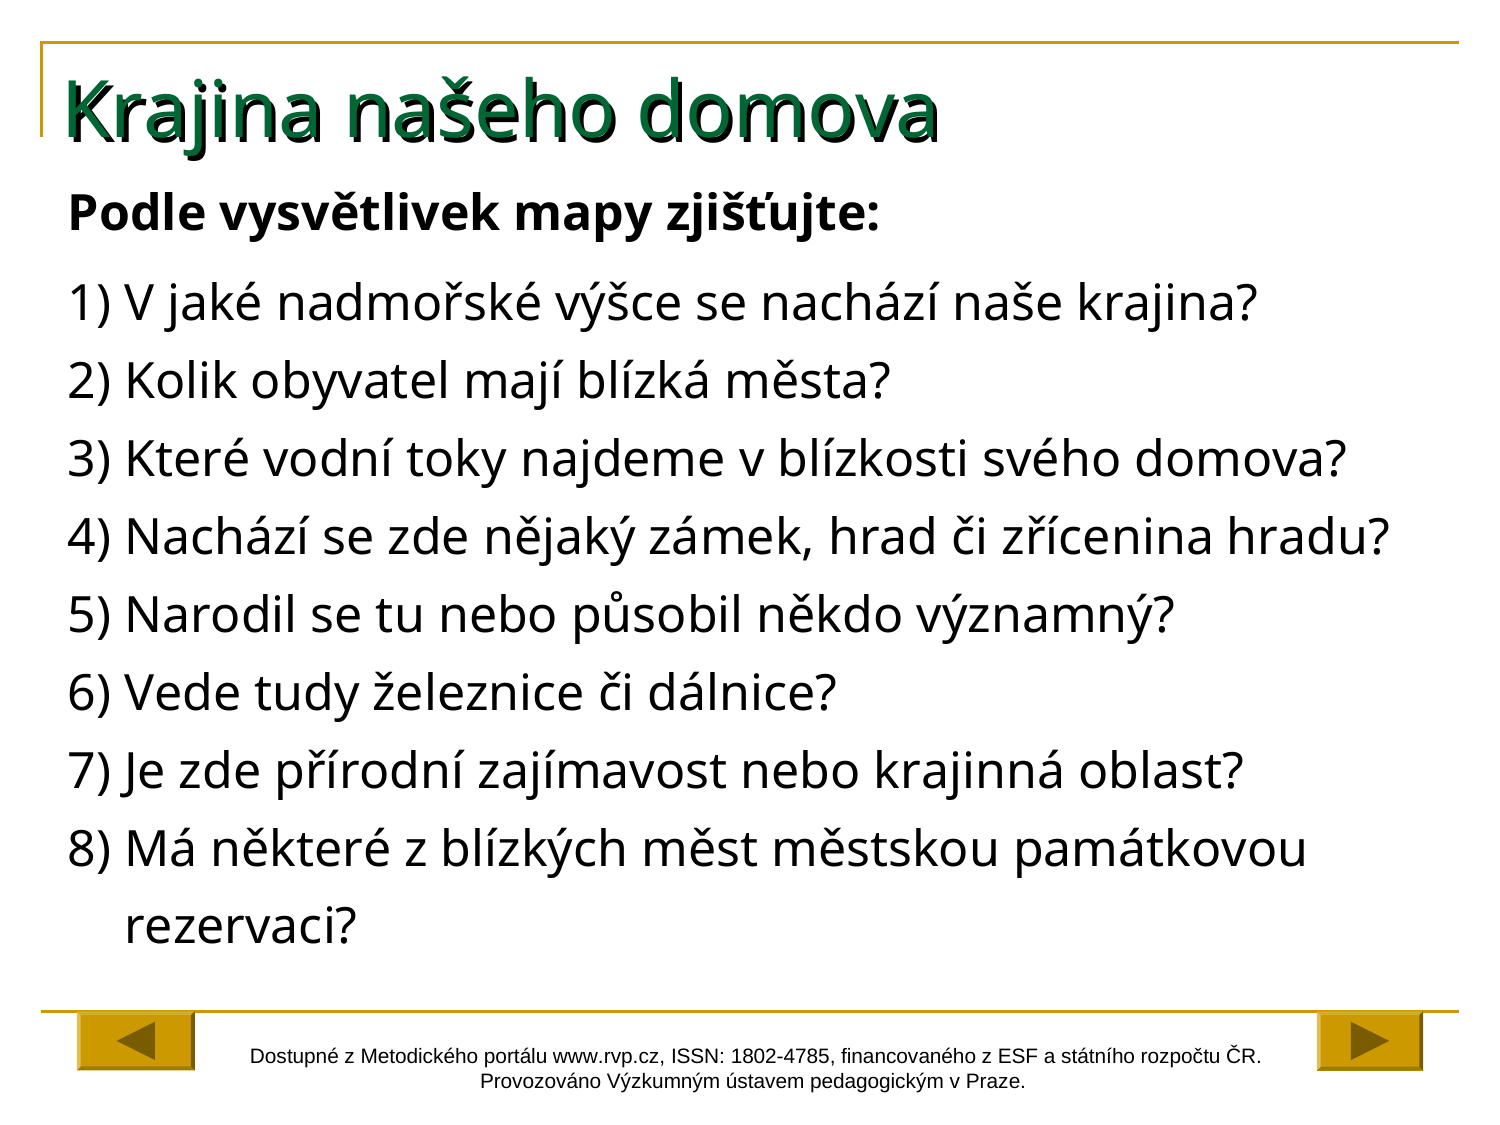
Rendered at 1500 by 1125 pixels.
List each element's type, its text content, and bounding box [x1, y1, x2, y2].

title Krajina našeho domova [46, 45, 1289, 185]
text_box [1318, 1011, 1424, 1071]
text_box [78, 1011, 195, 1071]
text_box Podle vysvětlivek mapy zjišťujte: V jaké nadmořské výšce se nachází naše krajina? Kolik obyvatel mají blízká města? Které vodní toky najdeme v blízkosti svého domova? Nachází se zde nějaký zámek, hrad či zřícenina hradu? Narodil se tu nebo působil někdo významný? Vede tudy železnice či dálnice? Je zde přírodní zajímavost nebo krajinná oblast? Má některé z blízkých měst městskou památkovou rezervaci? [53, 172, 1436, 962]
